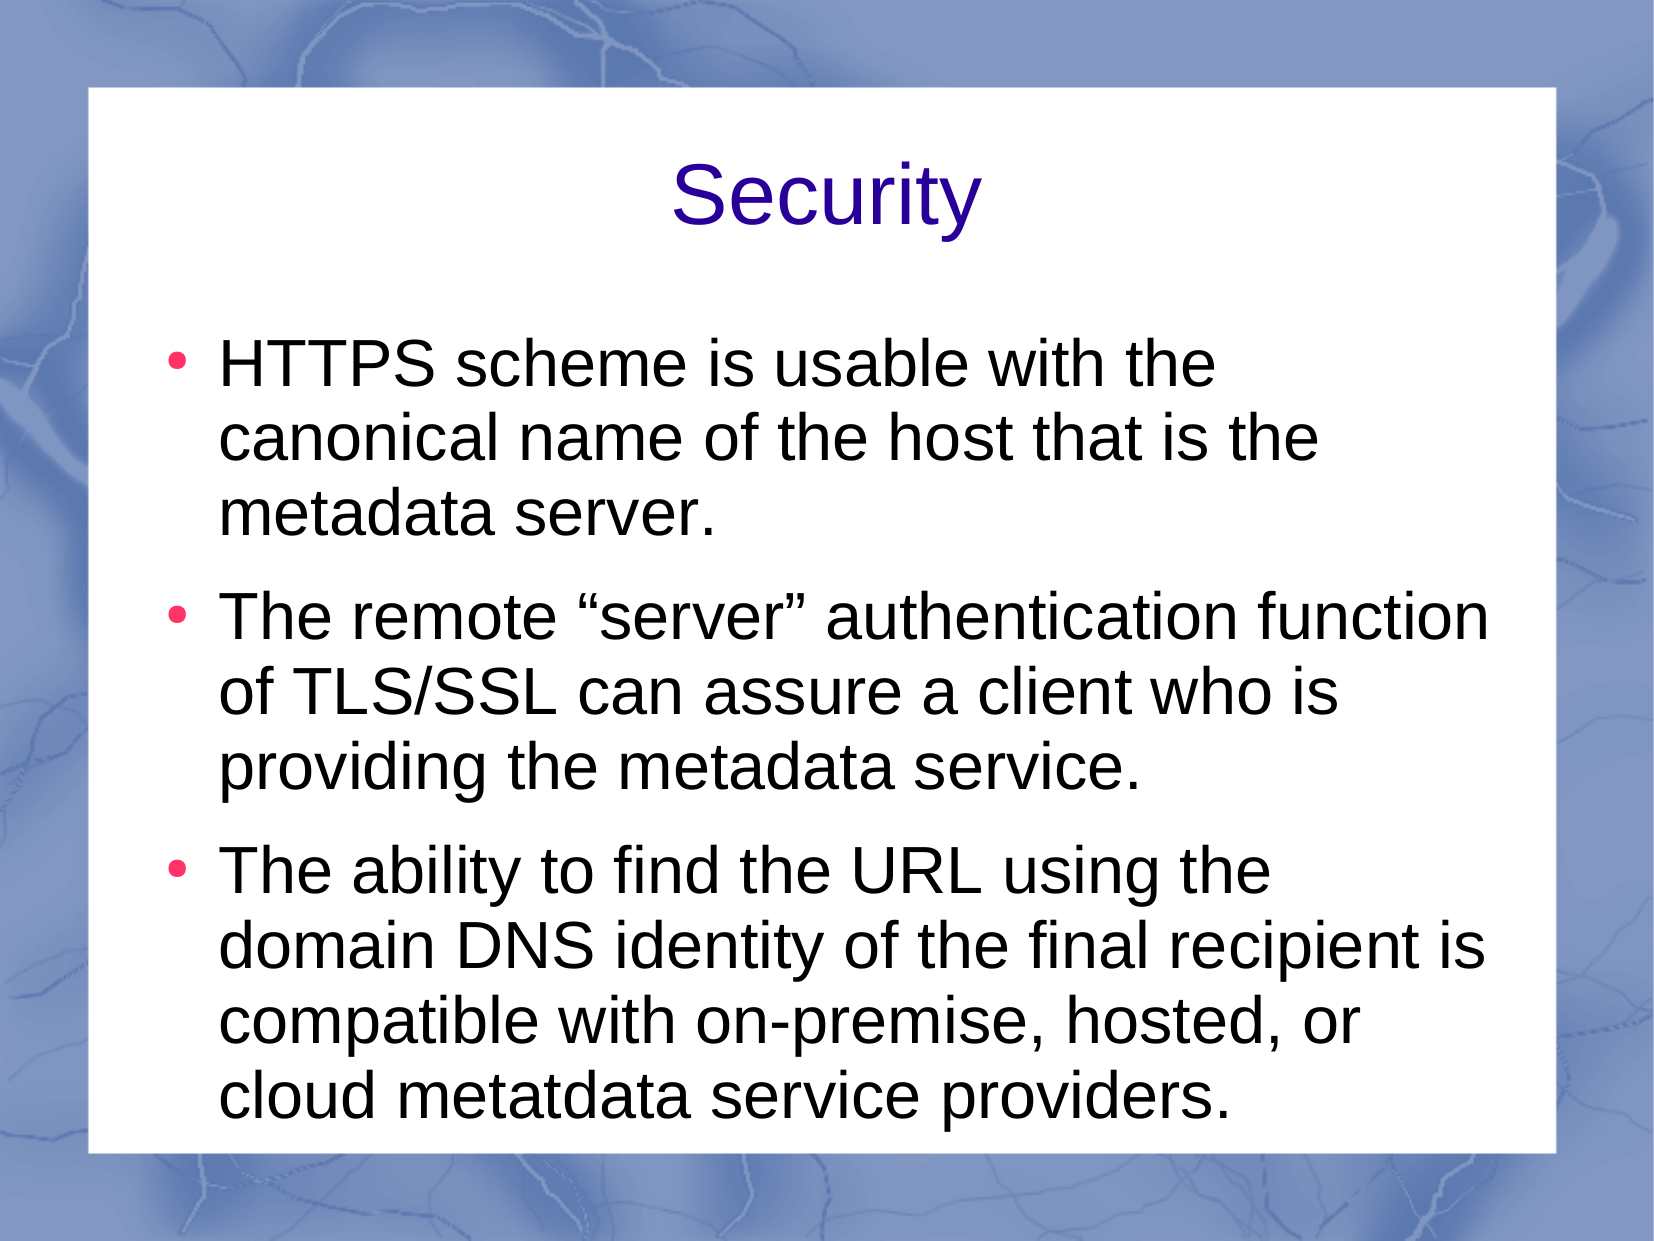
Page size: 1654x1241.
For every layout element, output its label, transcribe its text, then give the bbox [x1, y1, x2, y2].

picture [0, 0, 1654, 1241]
list HTTPS scheme is usable with the canonical name of the host that is the metadata server. The remote “server” authentication function of TLS/SSL can assure a client who is providing the metadata service. The ability to find the URL using the domain DNS identity of the final recipient is compatible with on-premise, hosted, or cloud metatdata service providers. [147, 325, 1506, 1133]
title Security [118, 90, 1536, 298]
